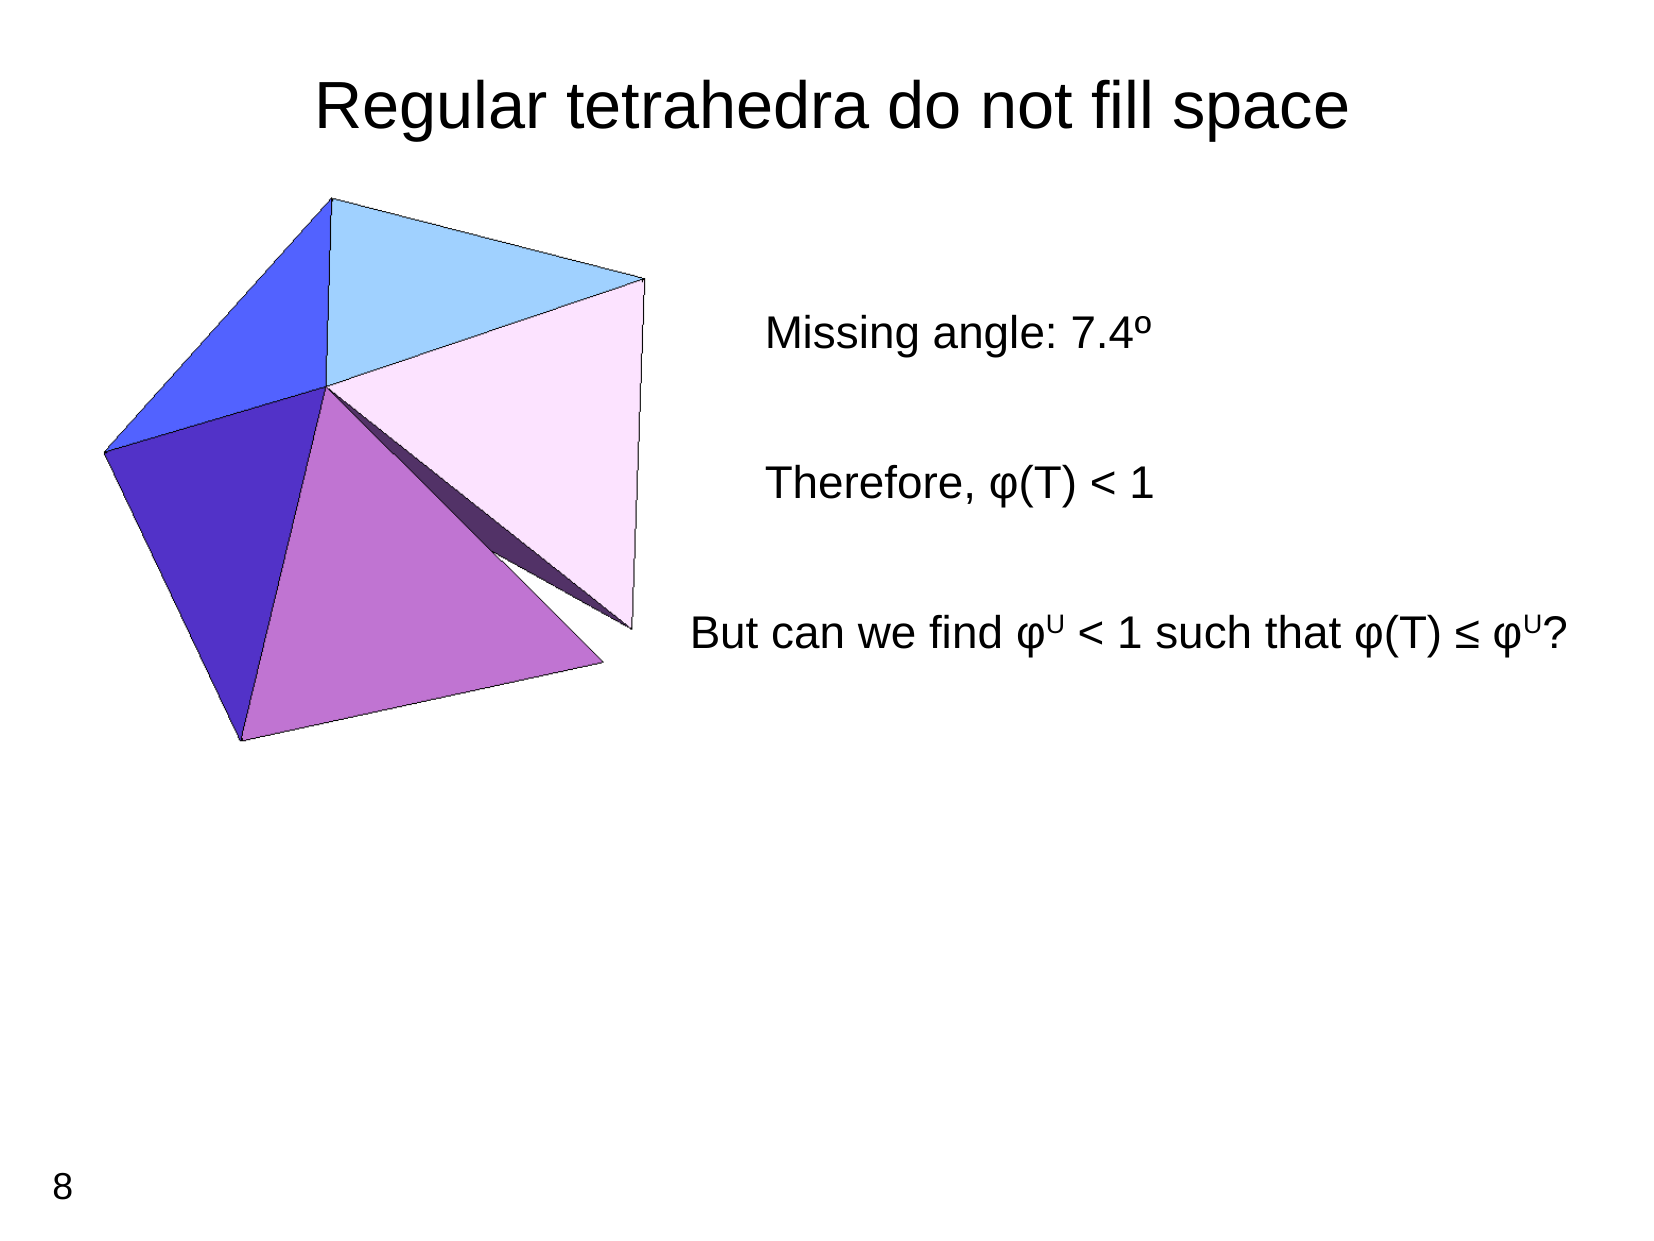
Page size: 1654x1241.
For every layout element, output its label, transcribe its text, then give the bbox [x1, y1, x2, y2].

text_box Missing angle: 7.4º [750, 300, 1179, 376]
picture [0, 5, 764, 822]
text_box 8 [37, 1157, 88, 1215]
text_box Regular tetrahedra do not fill space [300, 60, 1371, 151]
text_box Therefore, φ(T) < 1 [750, 450, 1183, 526]
text_box But can we find φU < 1 such that φ(T) ≤ φU? [675, 600, 1613, 676]
